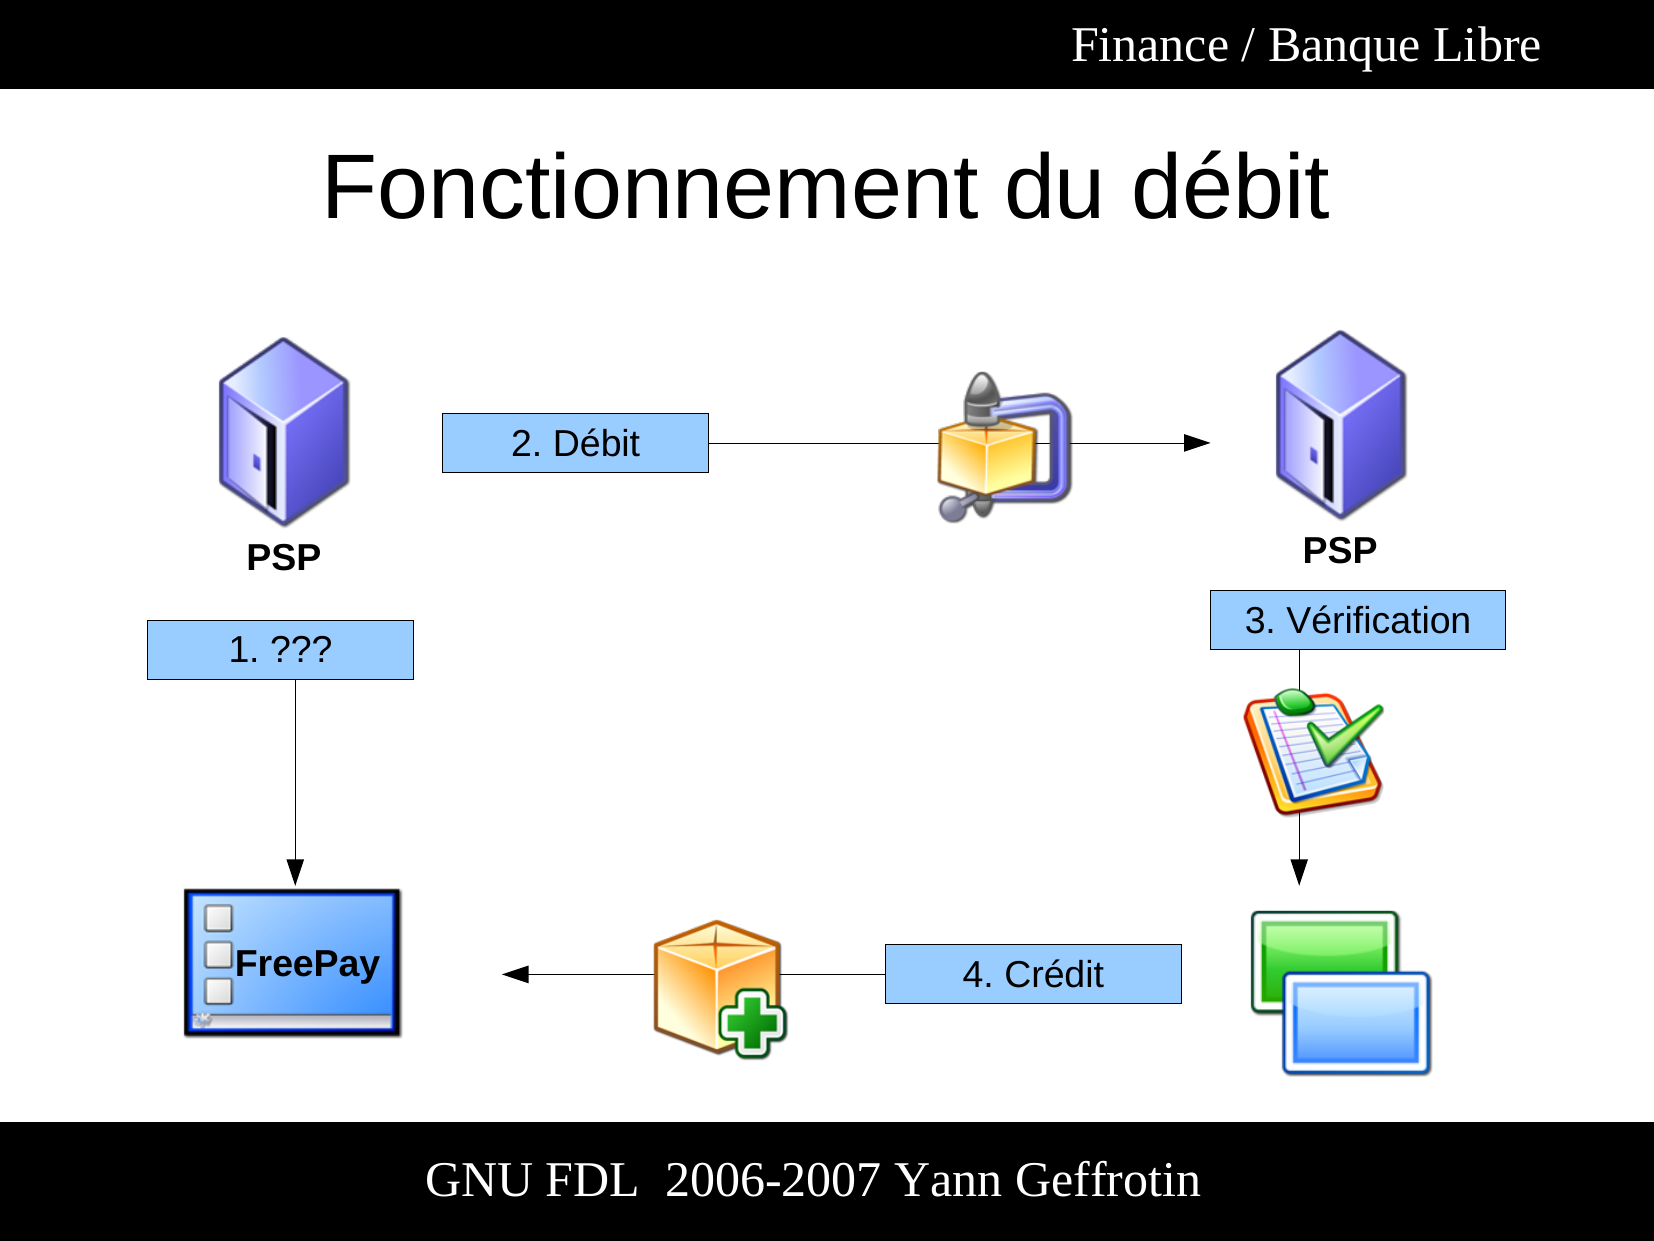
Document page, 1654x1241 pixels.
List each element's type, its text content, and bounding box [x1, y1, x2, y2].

picture [1240, 892, 1441, 1093]
picture [177, 862, 407, 1063]
picture [915, 361, 1093, 532]
text_box 2. Débit [442, 413, 709, 473]
picture [649, 915, 791, 1063]
title Fonctionnement du débit [82, 118, 1571, 257]
text_box 3. Vérification [1210, 590, 1506, 650]
text_box 1. ??? [147, 620, 414, 680]
picture [183, 331, 384, 532]
text_box 4. Crédit [885, 944, 1182, 1004]
picture [1240, 324, 1441, 525]
picture [1240, 679, 1388, 827]
